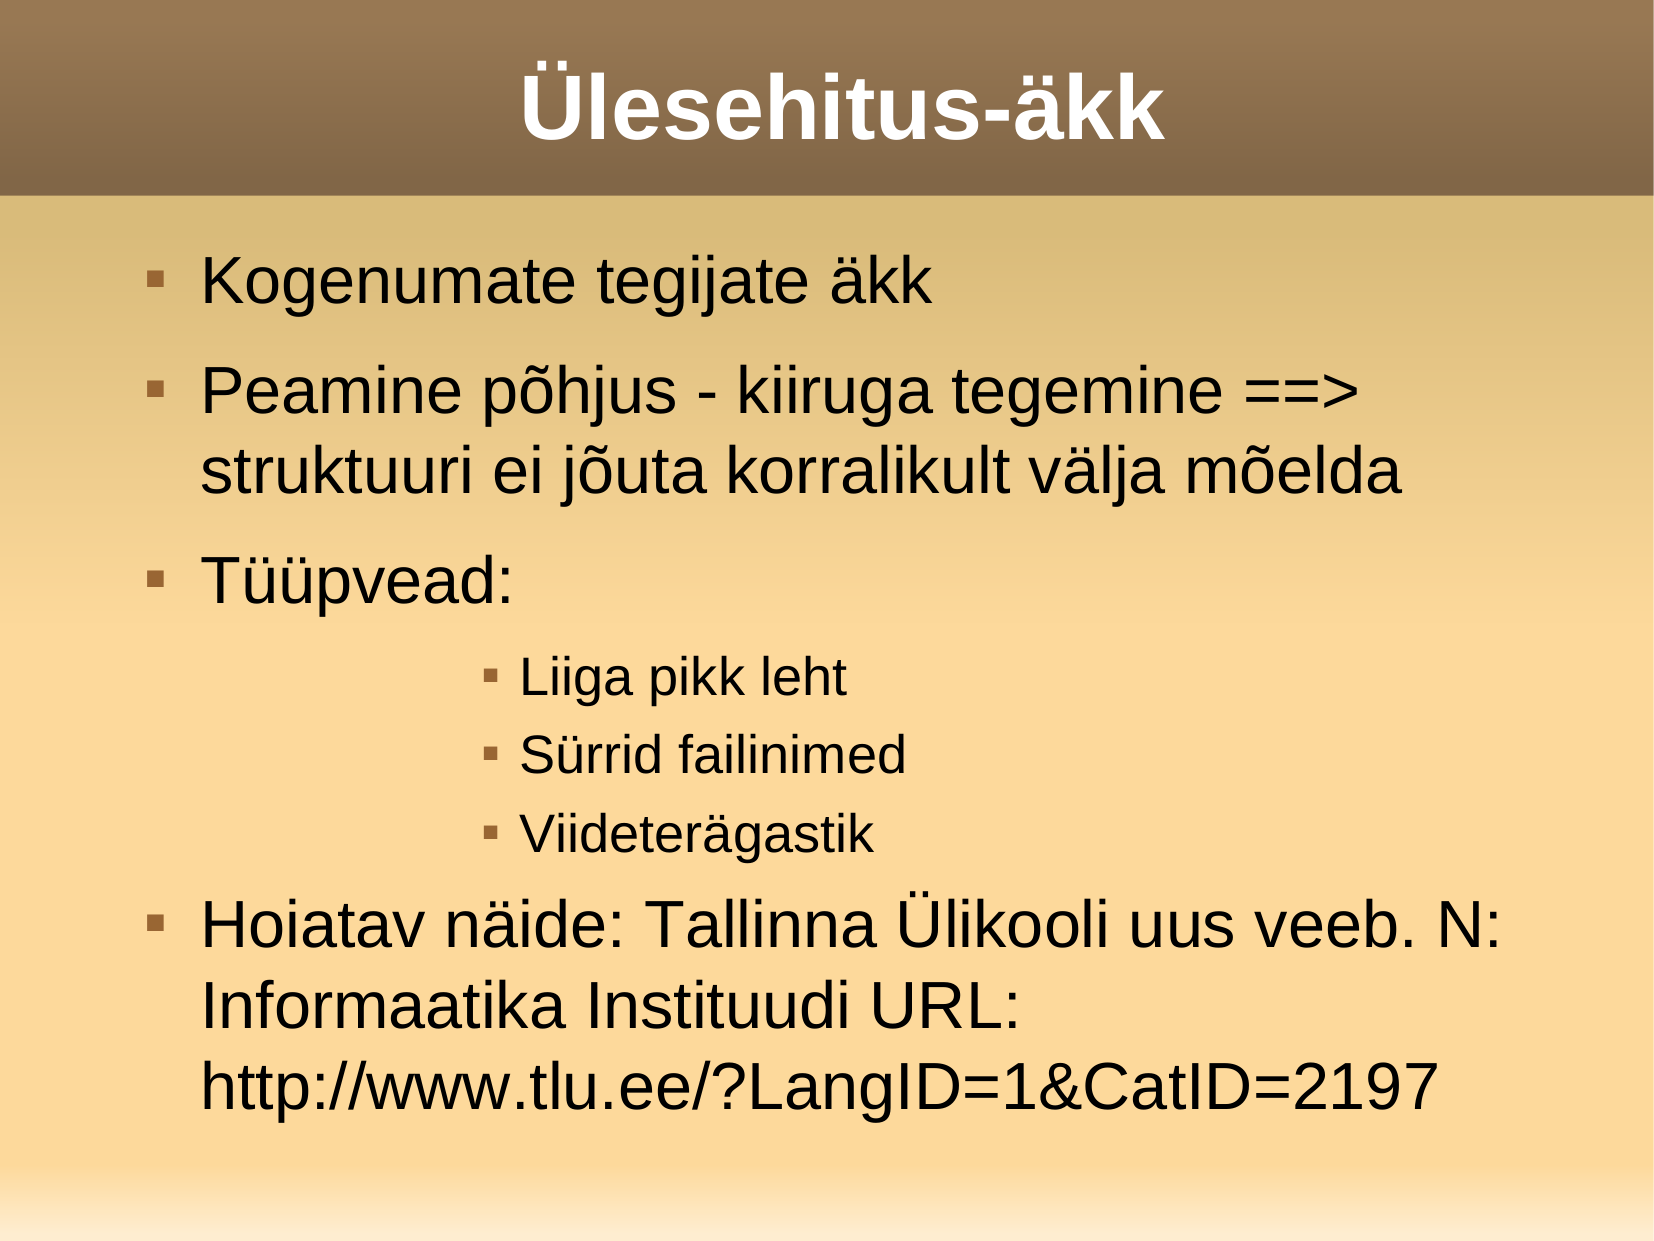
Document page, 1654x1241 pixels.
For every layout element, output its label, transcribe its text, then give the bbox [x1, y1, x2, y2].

picture [0, 0, 1654, 1241]
list Kogenumate tegijate äkk Peamine põhjus - kiiruga tegemine ==> struktuuri ei jõuta korralikult välja mõelda Tüüpvead: Liiga pikk leht Sürrid failinimed Viideterägastik Hoiatav näide: Tallinna Ülikooli uus veeb. N: Informaatika Instituudi URL: http://www.tlu.ee/?LangID=1&CatID=2197 [129, 242, 1541, 1123]
title Ülesehitus-äkk [137, 0, 1549, 215]
